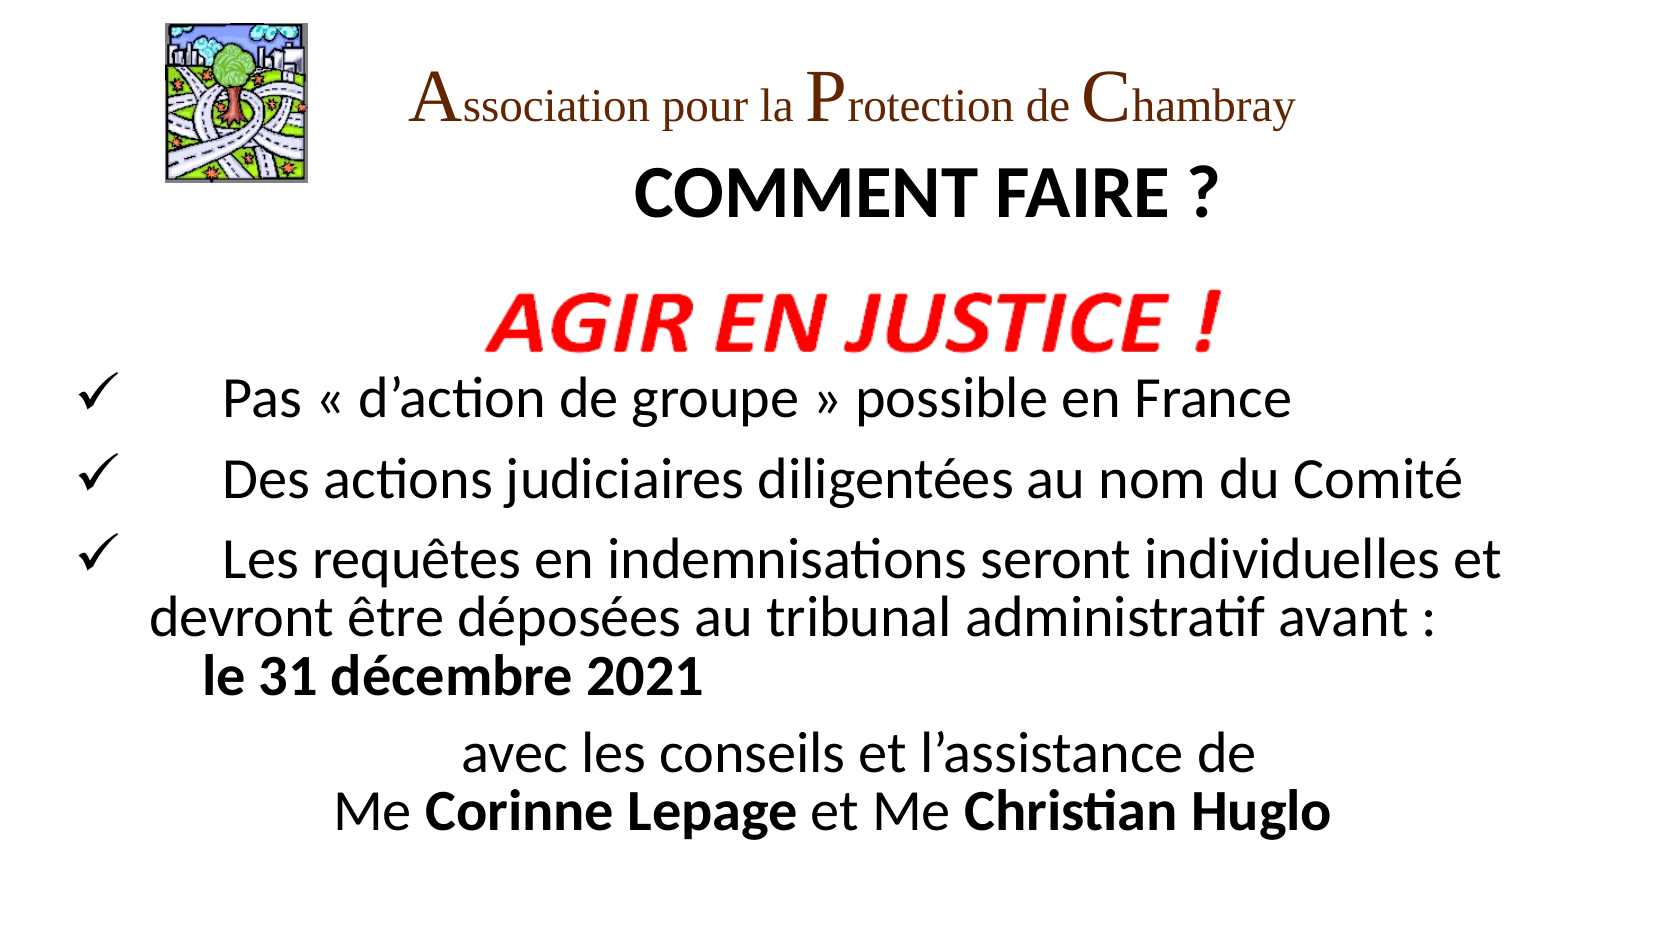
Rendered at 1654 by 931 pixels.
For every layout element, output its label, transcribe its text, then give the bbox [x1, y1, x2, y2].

text_box  Pas « d’action de groupe » possible en France  Des actions judiciaires diligentées au nom du Comité  Les requêtes en indemnisations seront individuelles et devront être déposées au tribunal administratif avant : le 31 décembre 2021 avec les conseils et l’assistance de Me Corinne Lepage et Me Christian Huglo [59, 366, 1607, 878]
text_box Association pour la Protection de Chambray [393, 47, 1418, 146]
picture [425, 236, 1282, 366]
picture [165, 23, 308, 183]
text_box COMMENT FAIRE ? [425, 153, 1449, 258]
